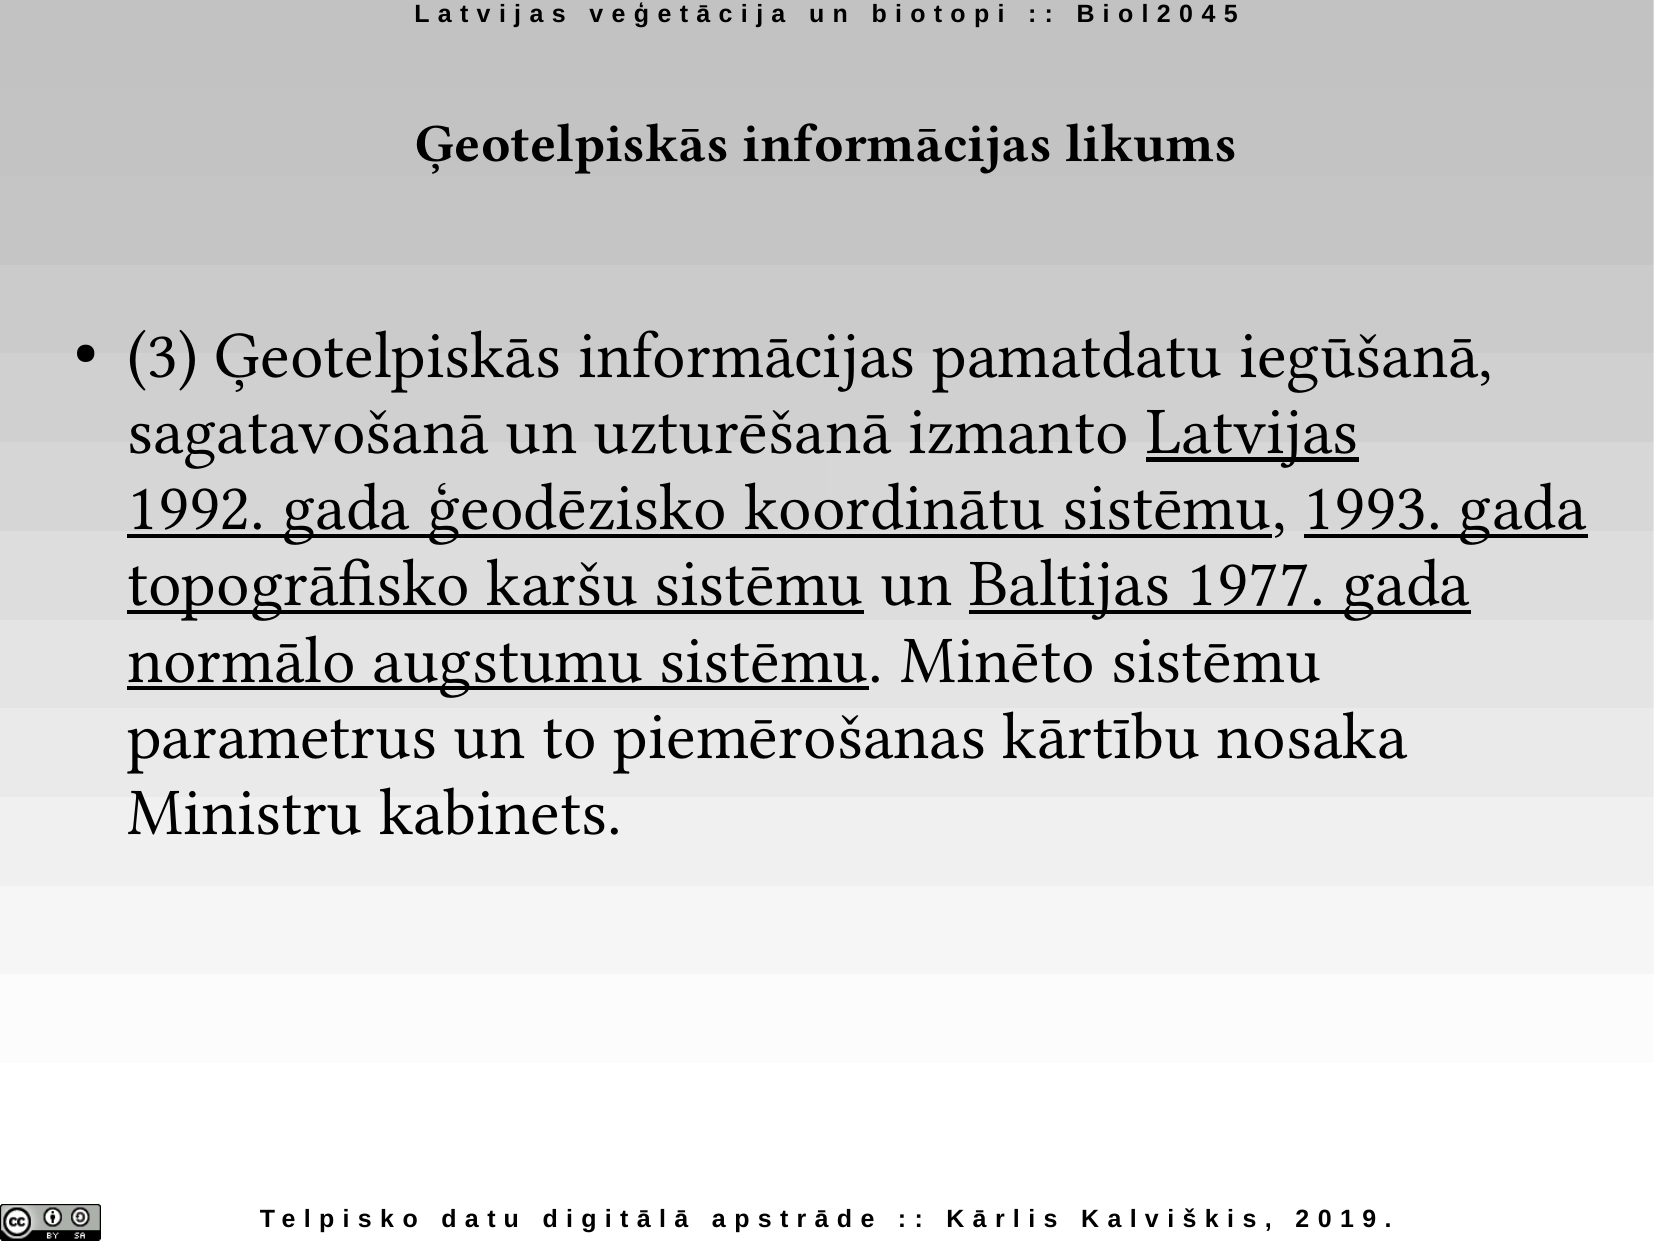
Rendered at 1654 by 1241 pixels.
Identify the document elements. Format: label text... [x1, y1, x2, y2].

title Ģeotelpiskās informācijas likums [0, 1, 1654, 287]
list (3) Ģeotelpiskās informācijas pamatdatu iegūšanā, sagatavošanā un uzturēšanā izmanto Latvijas 1992. gada ģeodēzisko koordinātu sistēmu, 1993. gada topogrāfisko karšu sistēmu un Baltijas 1977. gada normālo augstumu sistēmu. Minēto sistēmu parametrus un to piemērošanas kārtību nosaka Ministru kabinets. [56, 317, 1600, 1175]
picture [0, 287, 1654, 1241]
